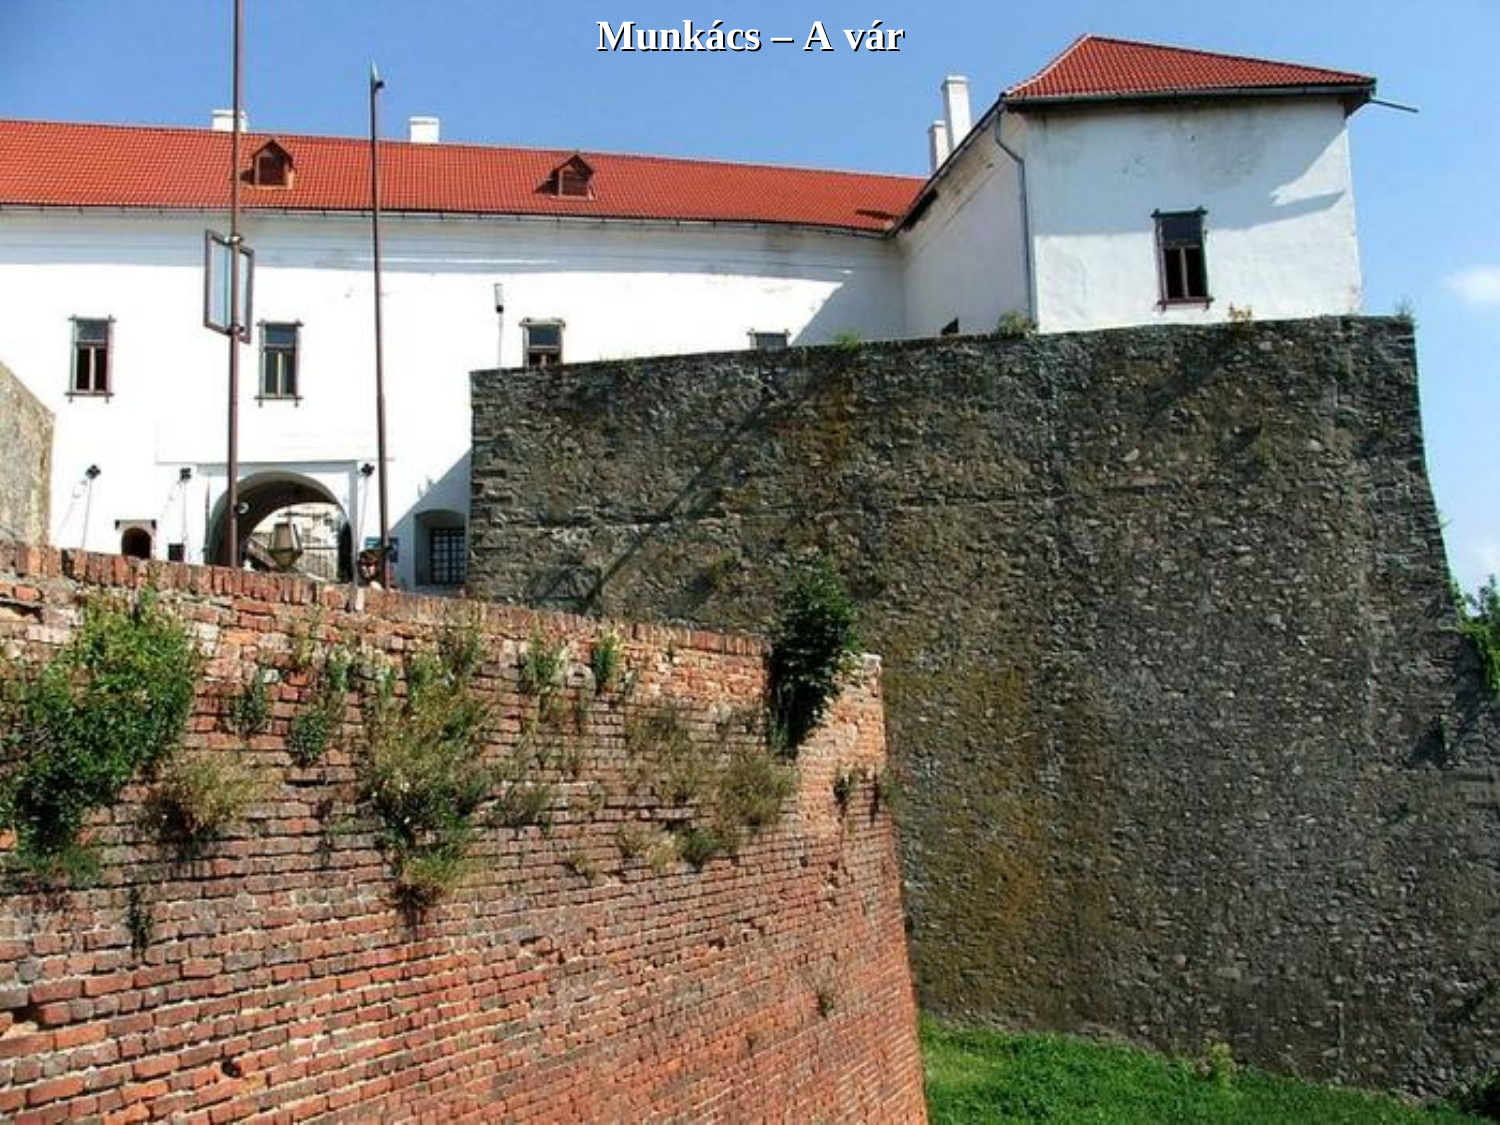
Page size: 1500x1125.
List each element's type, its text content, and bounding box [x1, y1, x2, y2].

picture [0, 63, 1500, 1125]
title Munkács – A vár [0, 0, 1500, 63]
